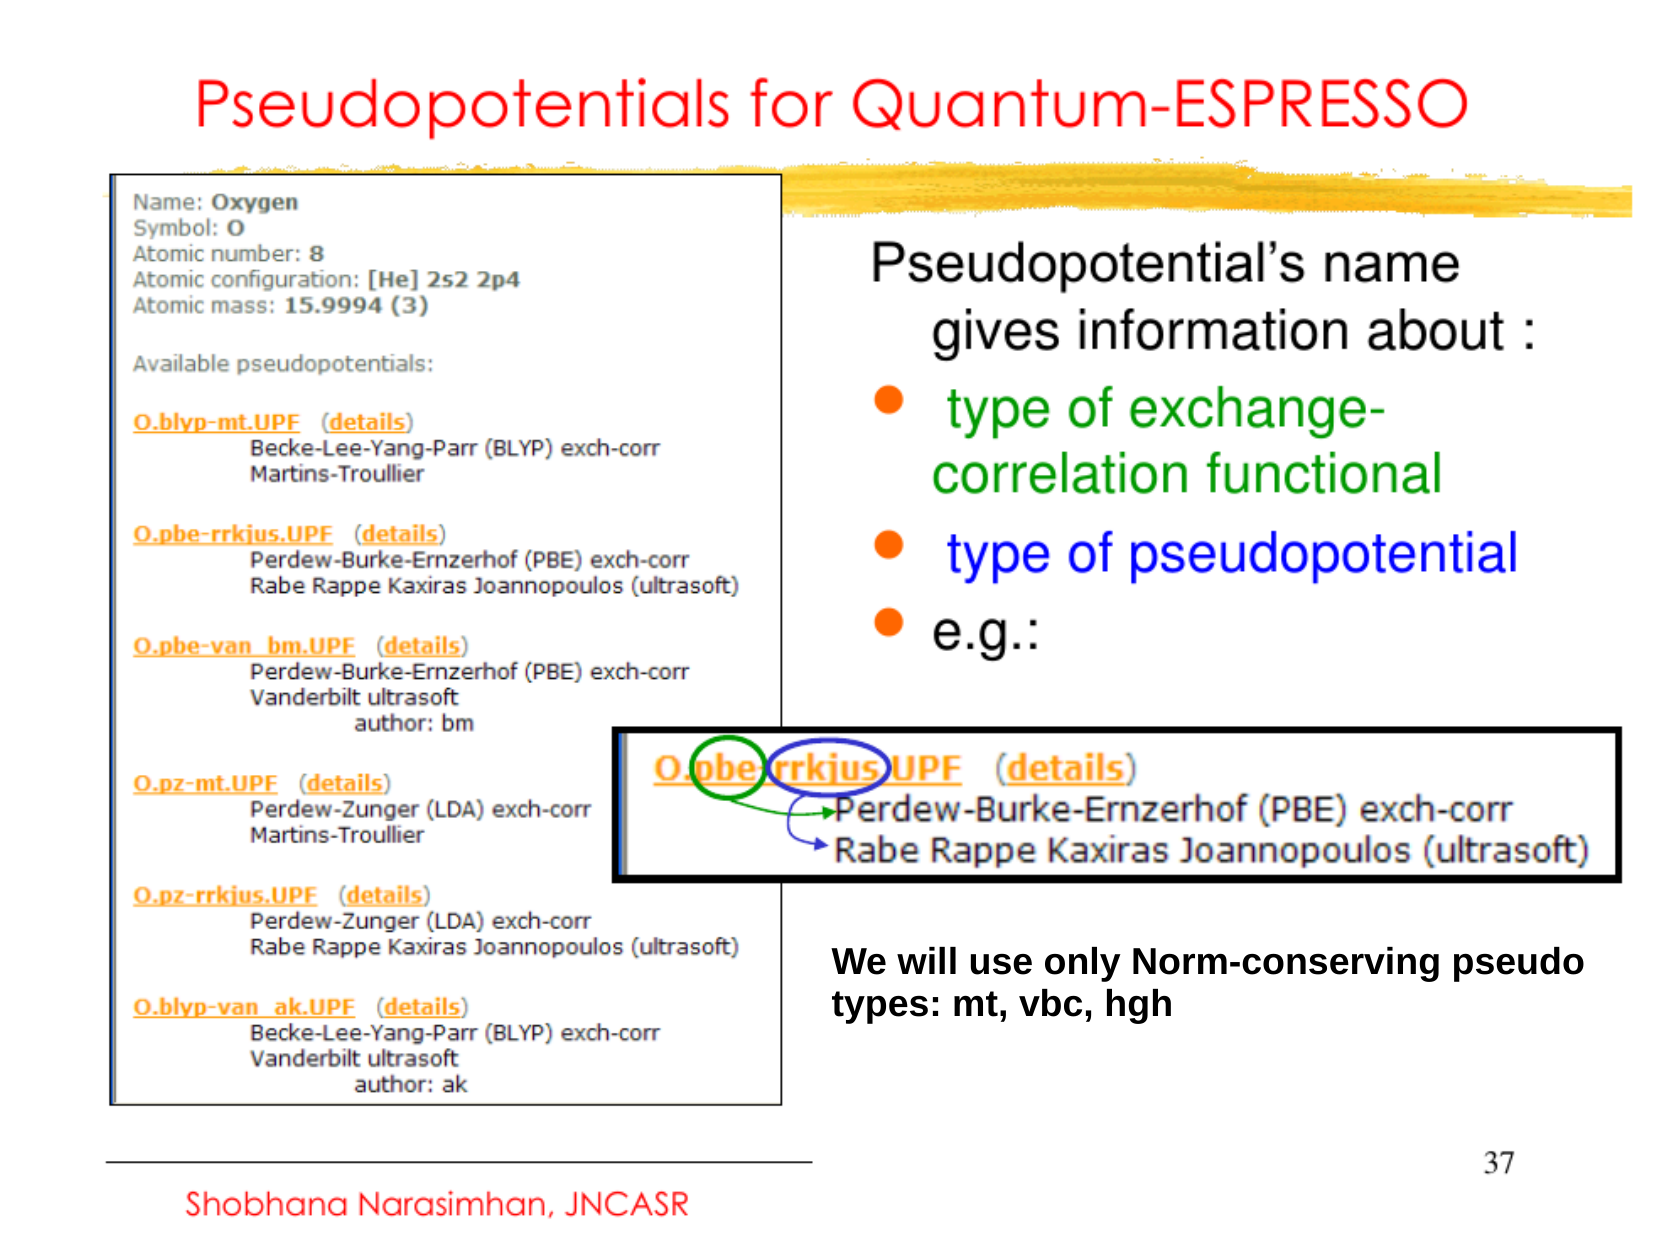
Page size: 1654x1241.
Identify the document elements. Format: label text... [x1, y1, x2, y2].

text_box We will use only Norm-conserving pseudo types: mt, vbc, hgh [816, 933, 1601, 1032]
picture [0, 2, 1651, 1241]
